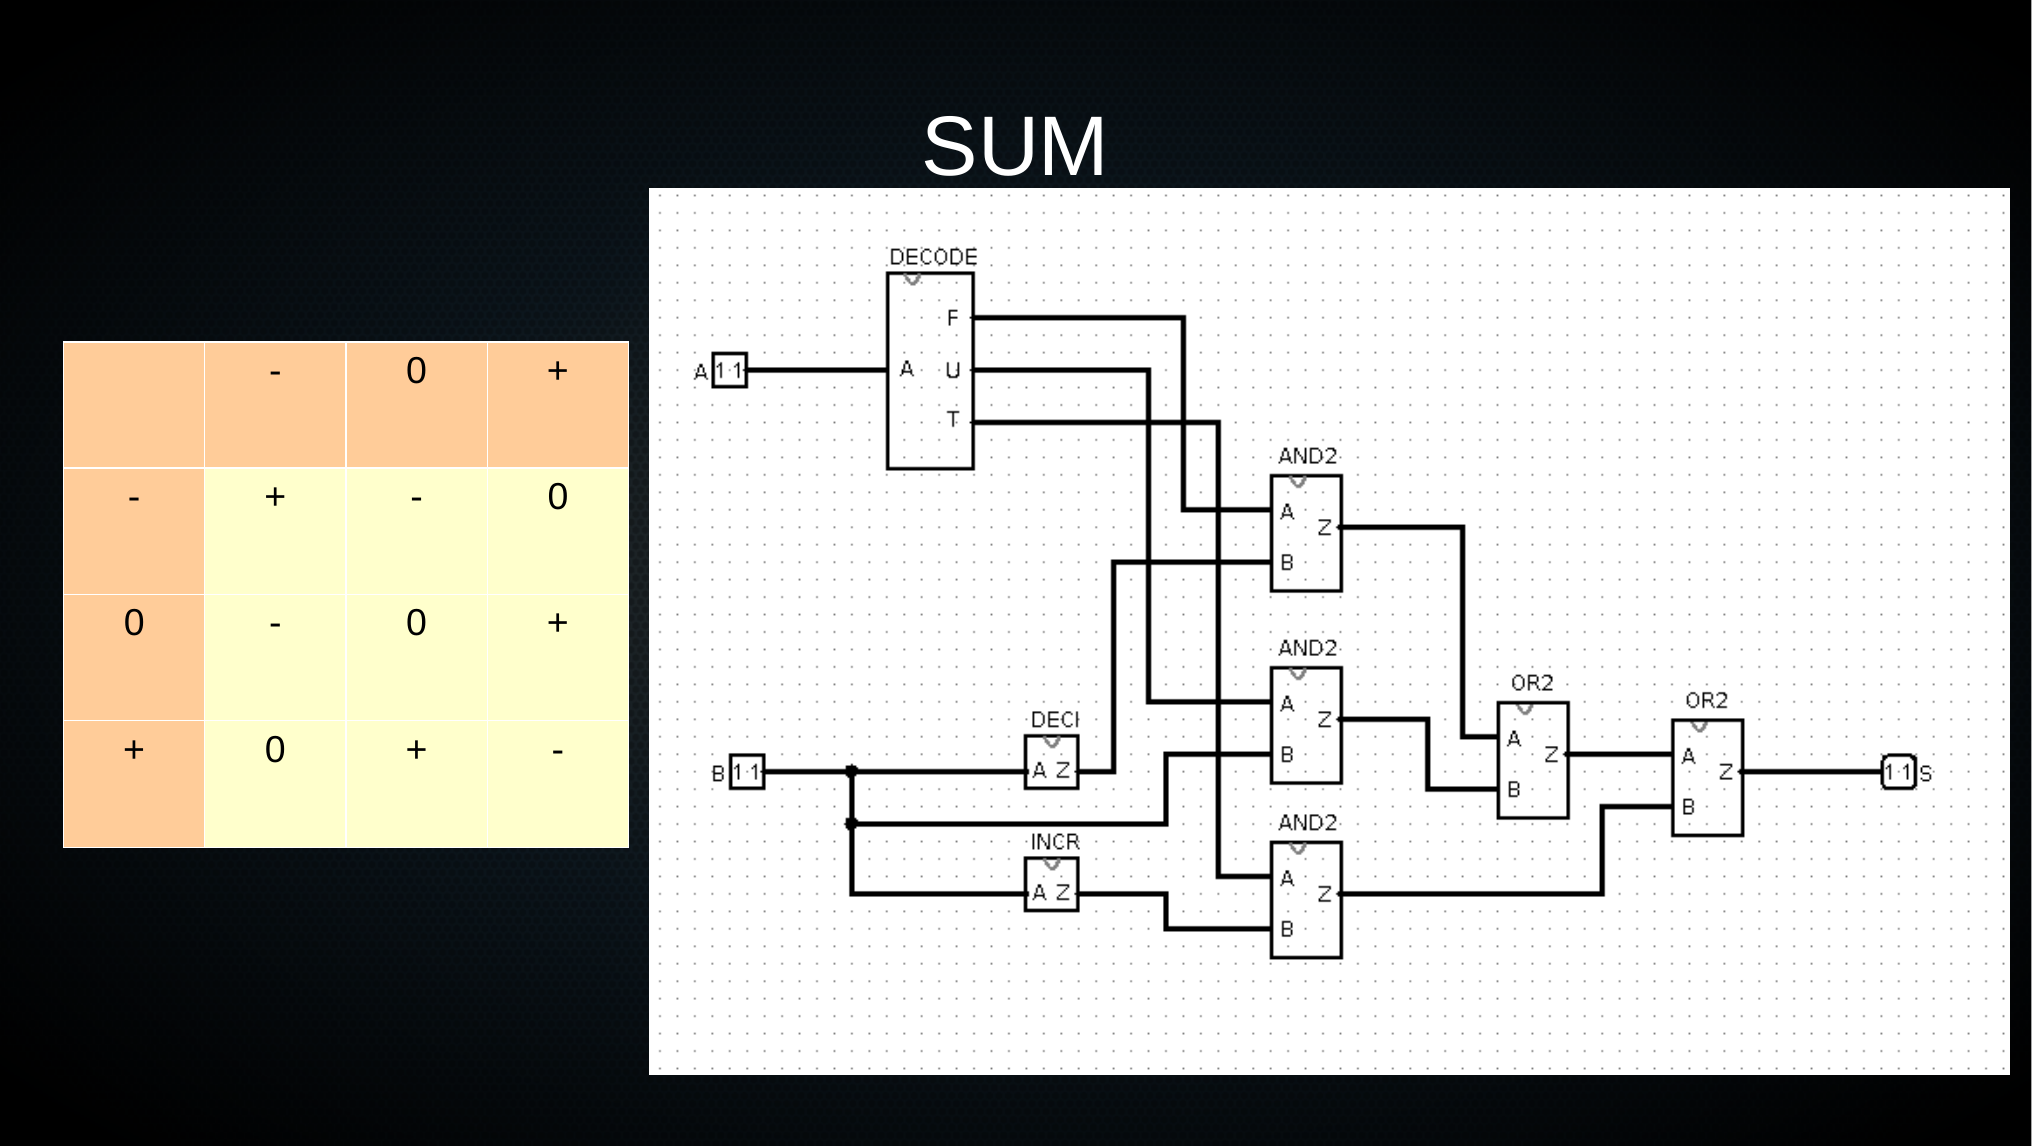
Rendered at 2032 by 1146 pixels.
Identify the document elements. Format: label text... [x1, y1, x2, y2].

table_cell + [347, 721, 487, 847]
table_header 0 [347, 343, 487, 467]
table_cell + [488, 595, 628, 720]
table_cell - [64, 469, 204, 594]
table_cell 0 [488, 469, 628, 594]
picture [0, 0, 2032, 1146]
table_cell 0 [64, 595, 204, 720]
table_cell 0 [205, 721, 345, 847]
table_cell - [205, 595, 345, 720]
table_cell 0 [347, 595, 487, 720]
table_header [64, 343, 204, 467]
table_header + [488, 343, 628, 467]
table_cell + [205, 469, 345, 594]
table_cell - [347, 469, 487, 594]
table_cell + [64, 721, 204, 847]
table_header - [205, 343, 345, 467]
text_box SUM [101, 45, 1930, 237]
table_cell - [488, 721, 628, 847]
